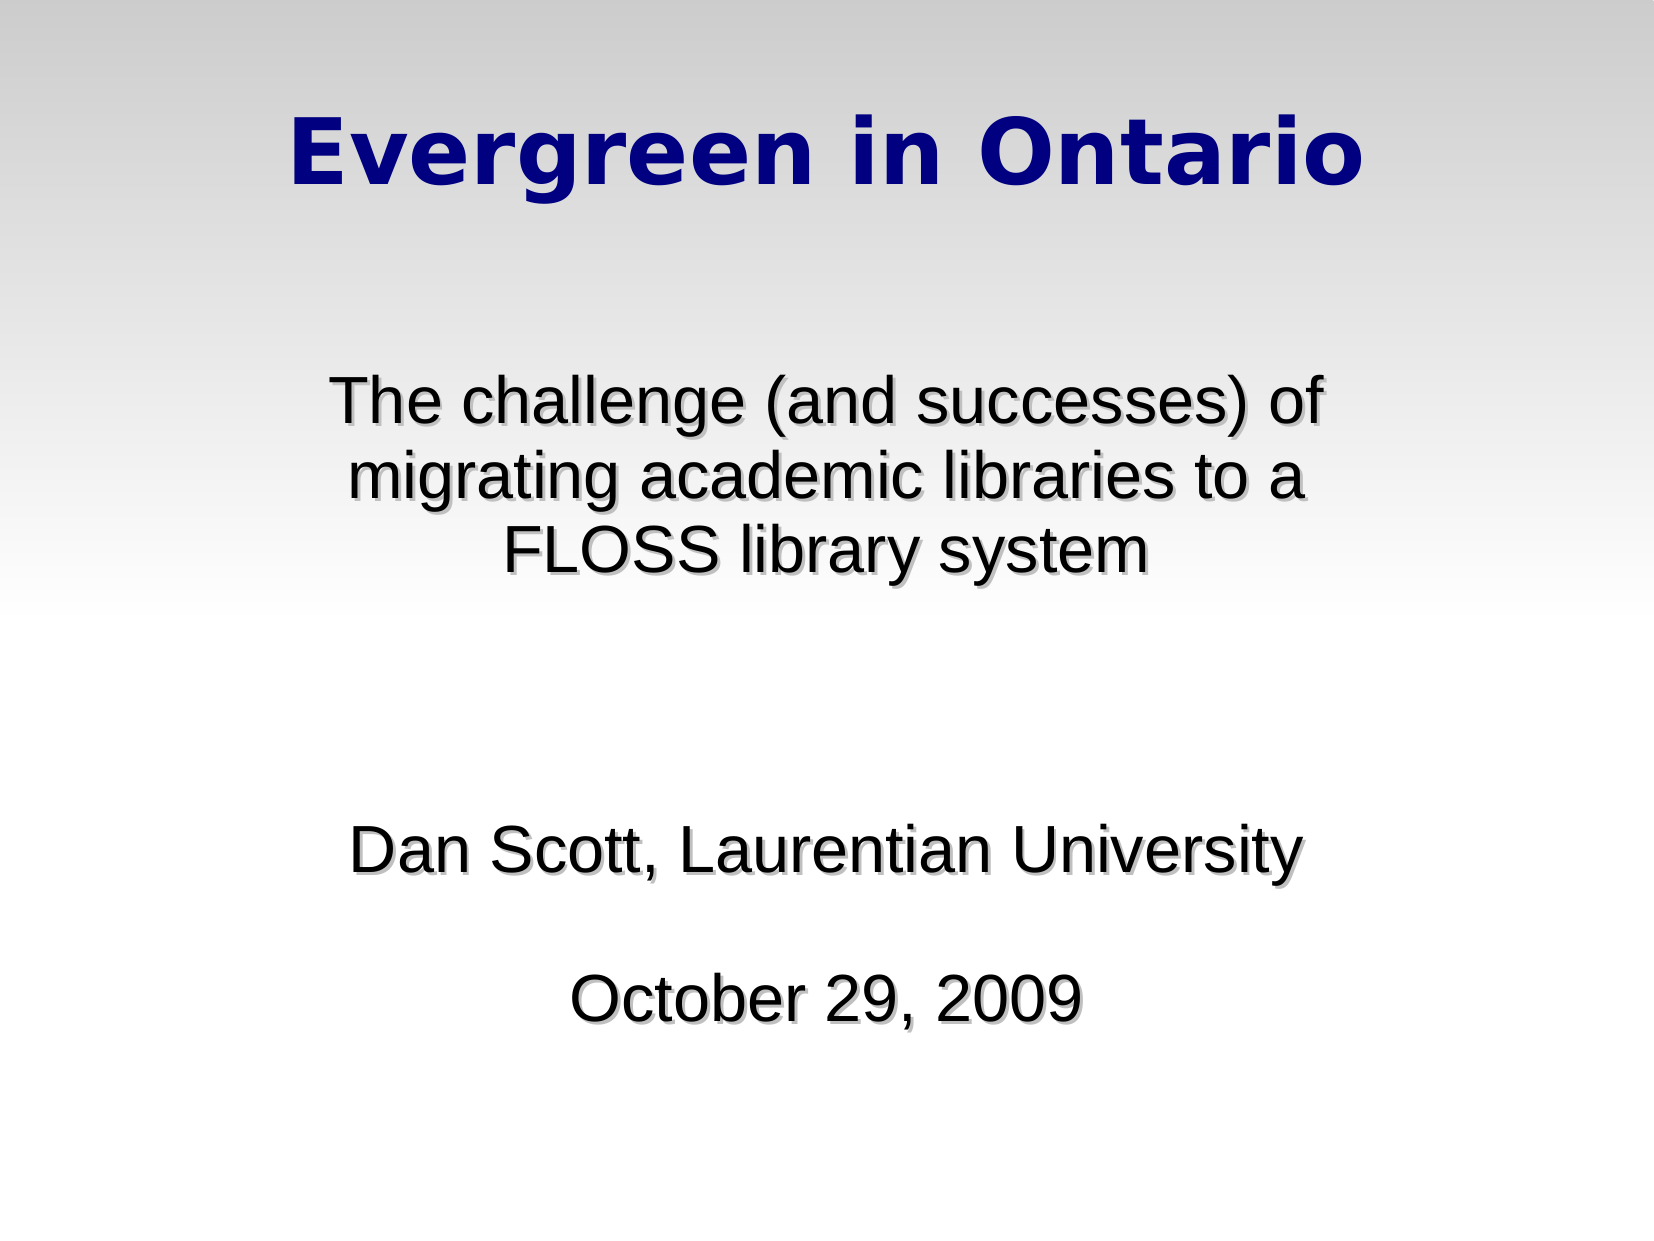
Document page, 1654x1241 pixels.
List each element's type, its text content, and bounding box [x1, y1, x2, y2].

subtitle The challenge (and successes) of migrating academic libraries to a FLOSS library system Dan Scott, Laurentian University October 29, 2009 [82, 290, 1571, 1109]
title Evergreen in Ontario [82, 49, 1571, 257]
